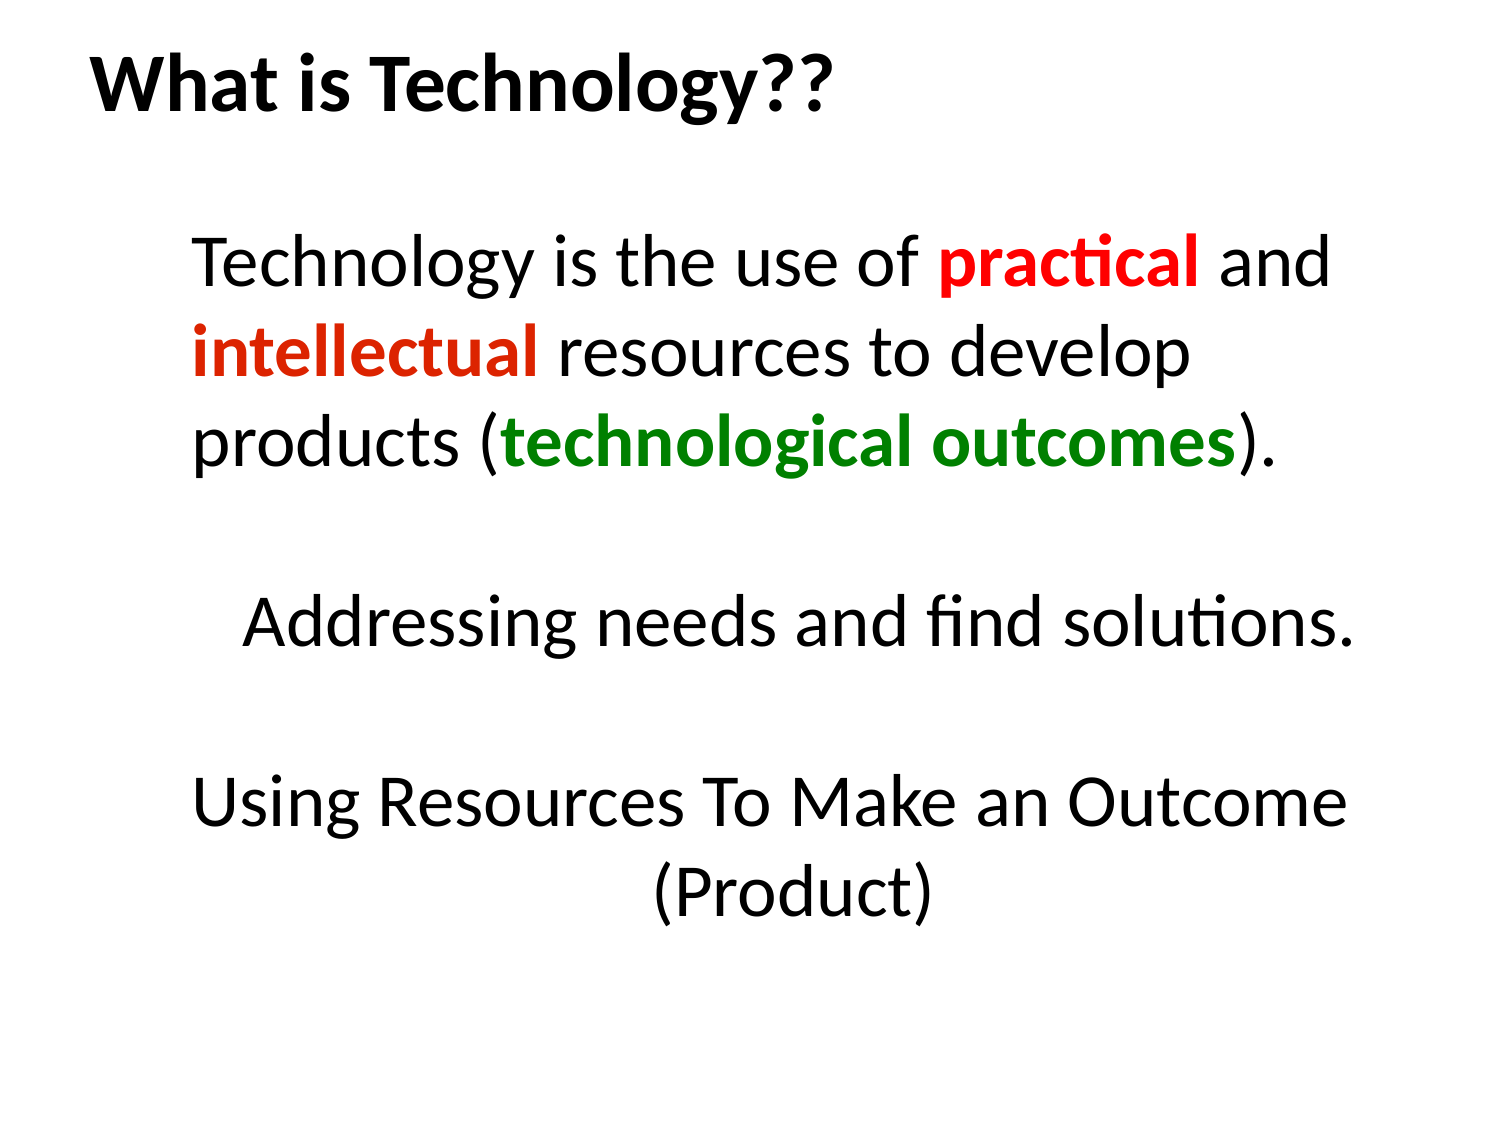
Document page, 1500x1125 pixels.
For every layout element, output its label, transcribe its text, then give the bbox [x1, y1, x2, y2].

text_box Technology is the use of practical and intellectual resources to develop products (technological outcomes). Addressing needs and find solutions. Using Resources To Make an Outcome (Product) [177, 358, 1428, 1125]
text_box What is Technology?? [74, 44, 1300, 236]
